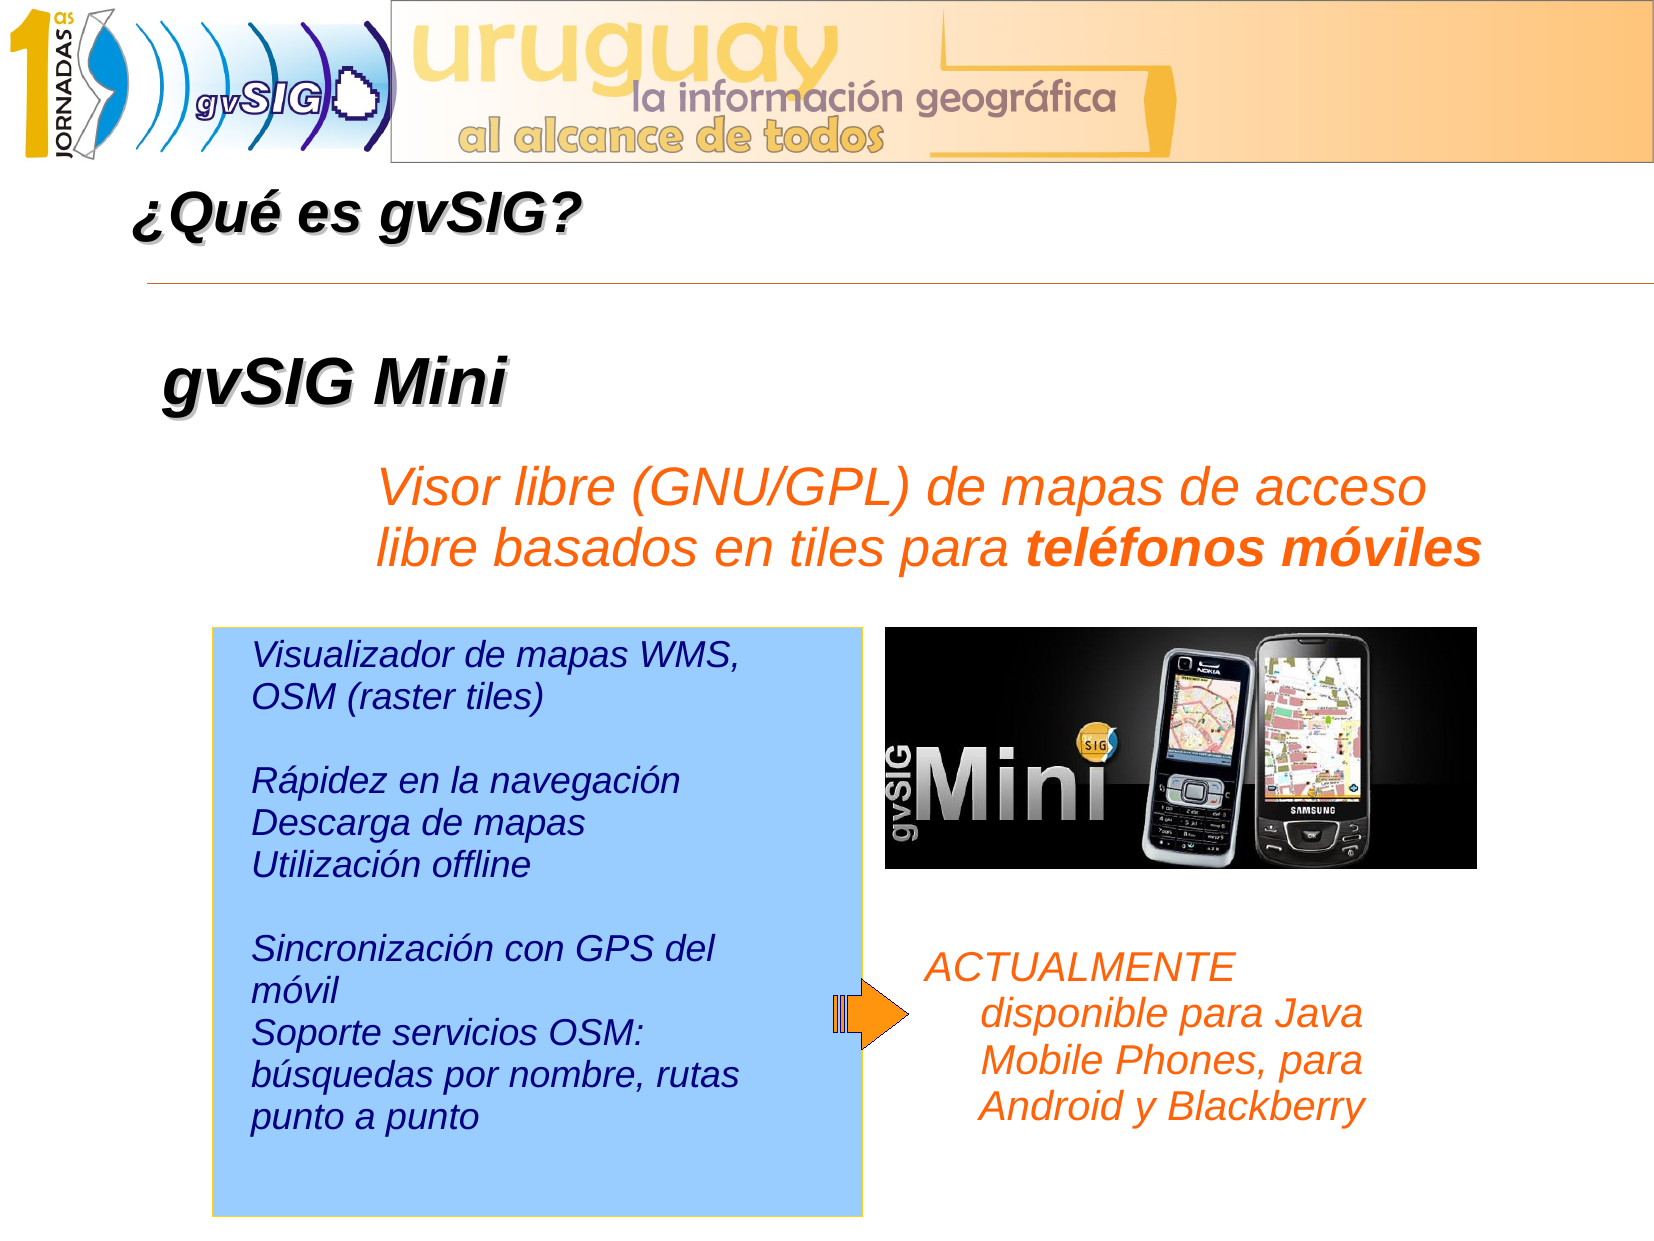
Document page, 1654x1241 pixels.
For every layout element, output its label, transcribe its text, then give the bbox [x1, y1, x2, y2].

text_box ACTUALMENTE disponible para Java Mobile Phones, para Android y Blackberry [926, 944, 1418, 1128]
text_box [212, 627, 909, 1217]
text_box Visor libre (GNU/GPL) de mapas de acceso libre basados en tiles para teléfonos móviles [377, 458, 1536, 578]
text_box Visualizador de mapas WMS, OSM (raster tiles) Rápidez en la navegación Descarga de mapas Utilización offline Sincronización con GPS del móvil Soporte servicios OSM: búsquedas por nombre, rutas punto a punto [236, 625, 803, 1195]
picture [885, 627, 1477, 869]
text_box ¿Qué es gvSIG? [118, 172, 975, 263]
picture [0, 6, 1181, 163]
text_box gvSIG Mini [147, 336, 709, 427]
